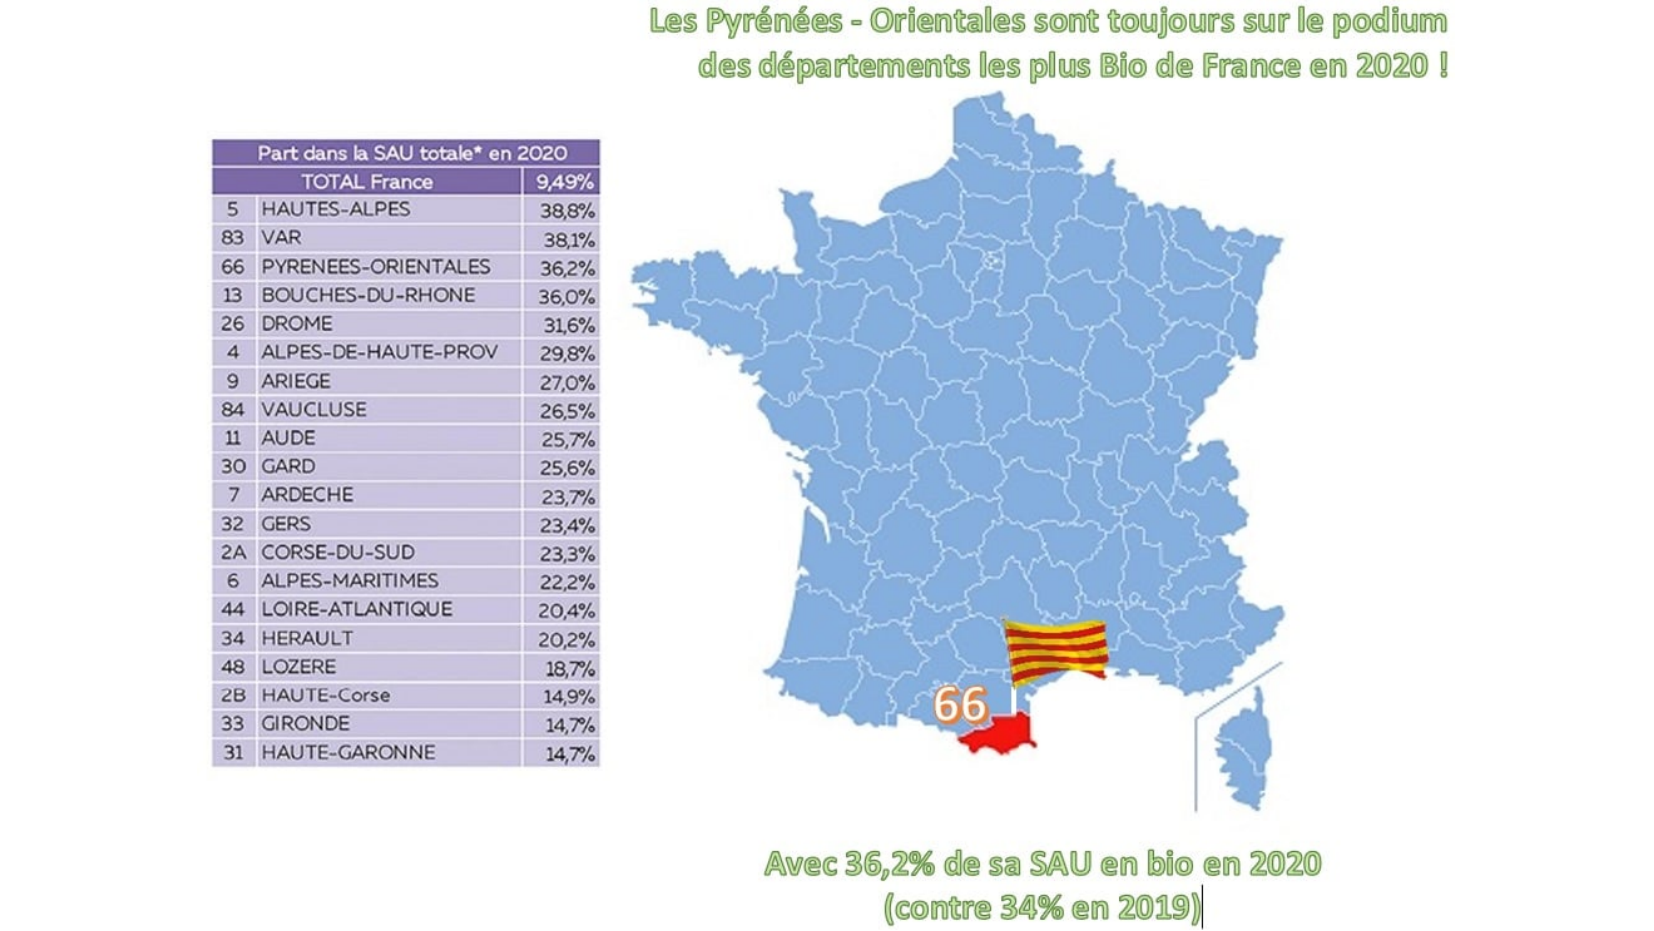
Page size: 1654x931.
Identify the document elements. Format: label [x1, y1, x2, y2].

picture [197, 0, 1455, 930]
